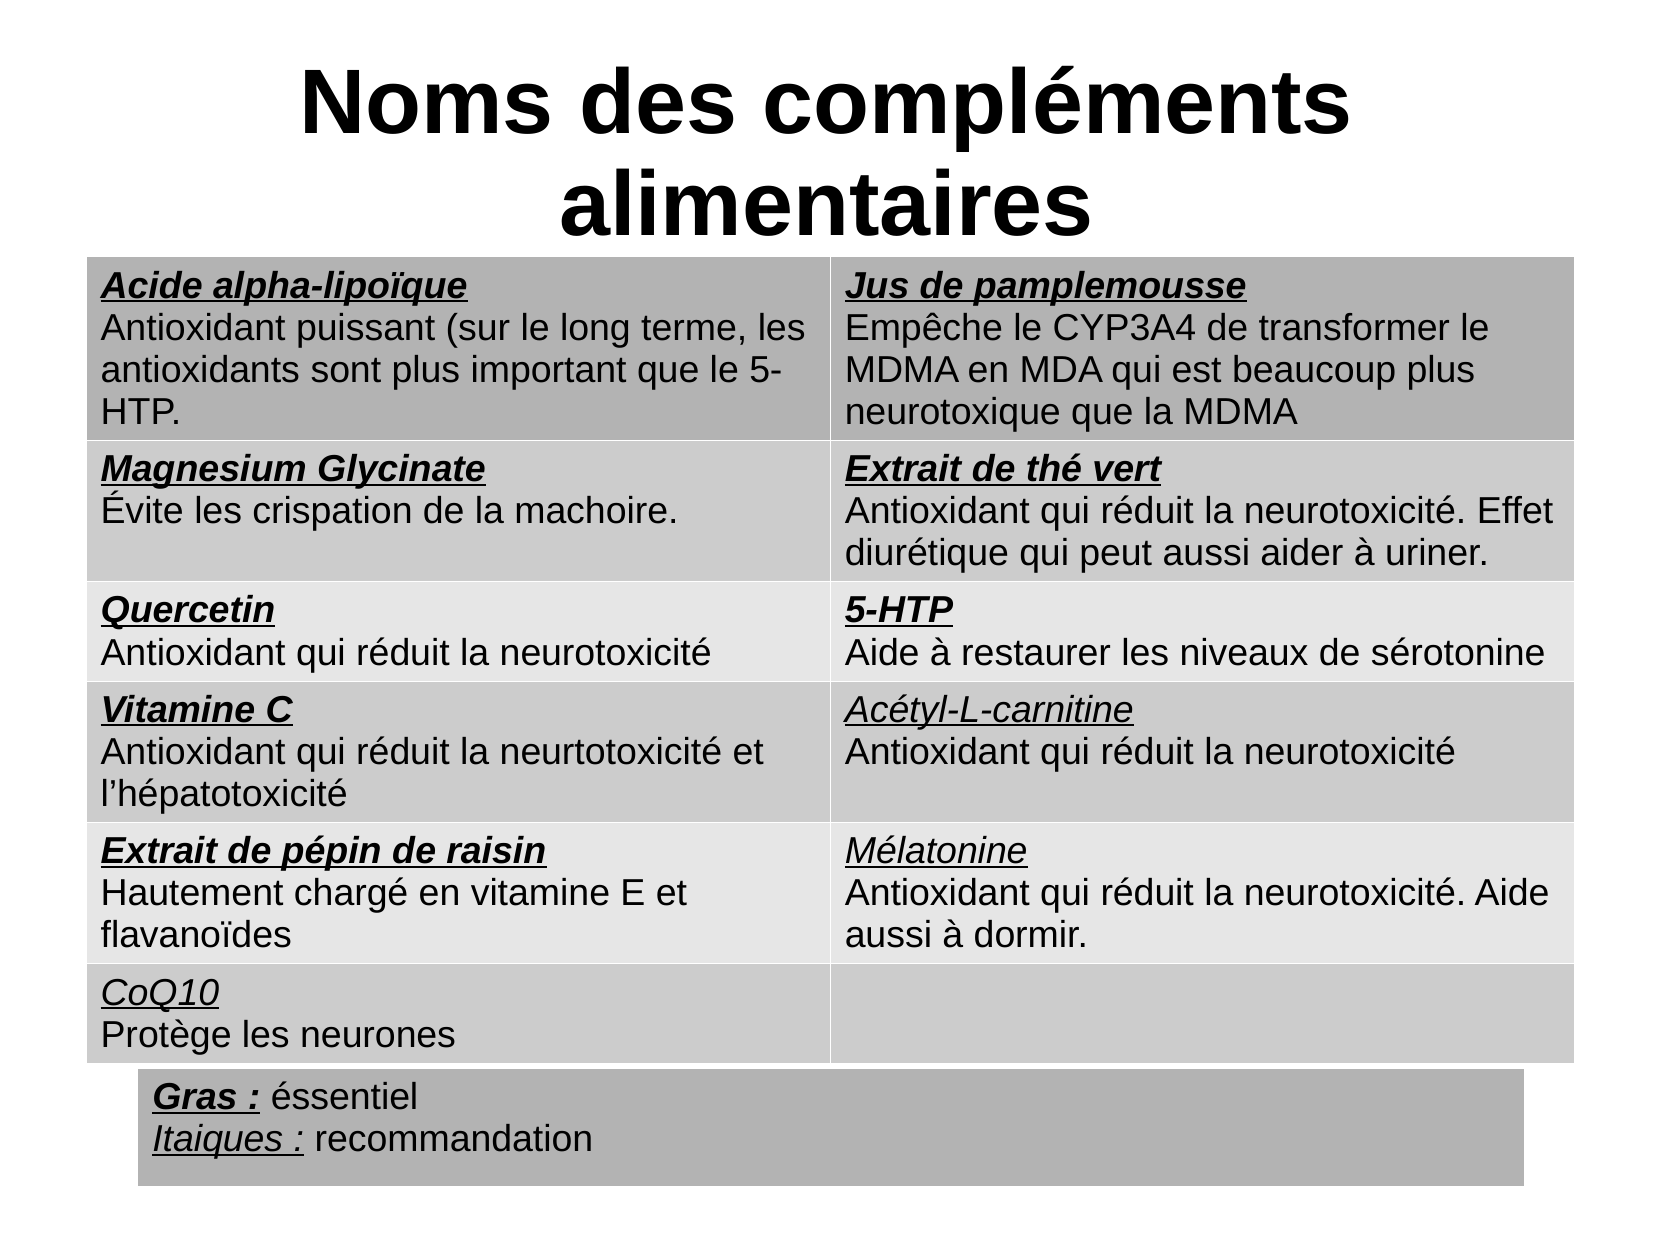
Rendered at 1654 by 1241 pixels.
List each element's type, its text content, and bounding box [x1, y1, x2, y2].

table_header Acide alpha-lipoïque Antioxidant puissant (sur le long terme, les antioxidants sont plus important que le 5-HTP. [87, 257, 830, 440]
table_header Jus de pamplemousse Empêche le CYP3A4 de transformer le MDMA en MDA qui est beaucoup plus neurotoxique que la MDMA [831, 257, 1574, 440]
table_cell Quercetin Antioxidant qui réduit la neurotoxicité [87, 582, 830, 681]
table_cell Mélatonine Antioxidant qui réduit la neurotoxicité. Aide aussi à dormir. [831, 823, 1574, 963]
table_cell [831, 964, 1574, 1063]
title Noms des compléments alimentaires [82, 49, 1571, 257]
table_cell Vitamine C Antioxidant qui réduit la neurtotoxicité et l’hépatotoxicité [87, 682, 830, 822]
table_cell Magnesium Glycinate Évite les crispation de la machoire. [87, 441, 830, 581]
table_header Gras : éssentiel Itaiques : recommandation [138, 1069, 1524, 1186]
table_cell Acétyl-L-carnitine Antioxidant qui réduit la neurotoxicité [831, 682, 1574, 822]
table_cell Extrait de pépin de raisin Hautement chargé en vitamine E et flavanoïdes [87, 823, 830, 963]
table_cell CoQ10 Protège les neurones [87, 964, 830, 1063]
table_cell 5-HTP Aide à restaurer les niveaux de sérotonine [831, 582, 1574, 681]
table_cell Extrait de thé vert Antioxidant qui réduit la neurotoxicité. Effet diurétique qui peut aussi aider à uriner. [831, 441, 1574, 581]
